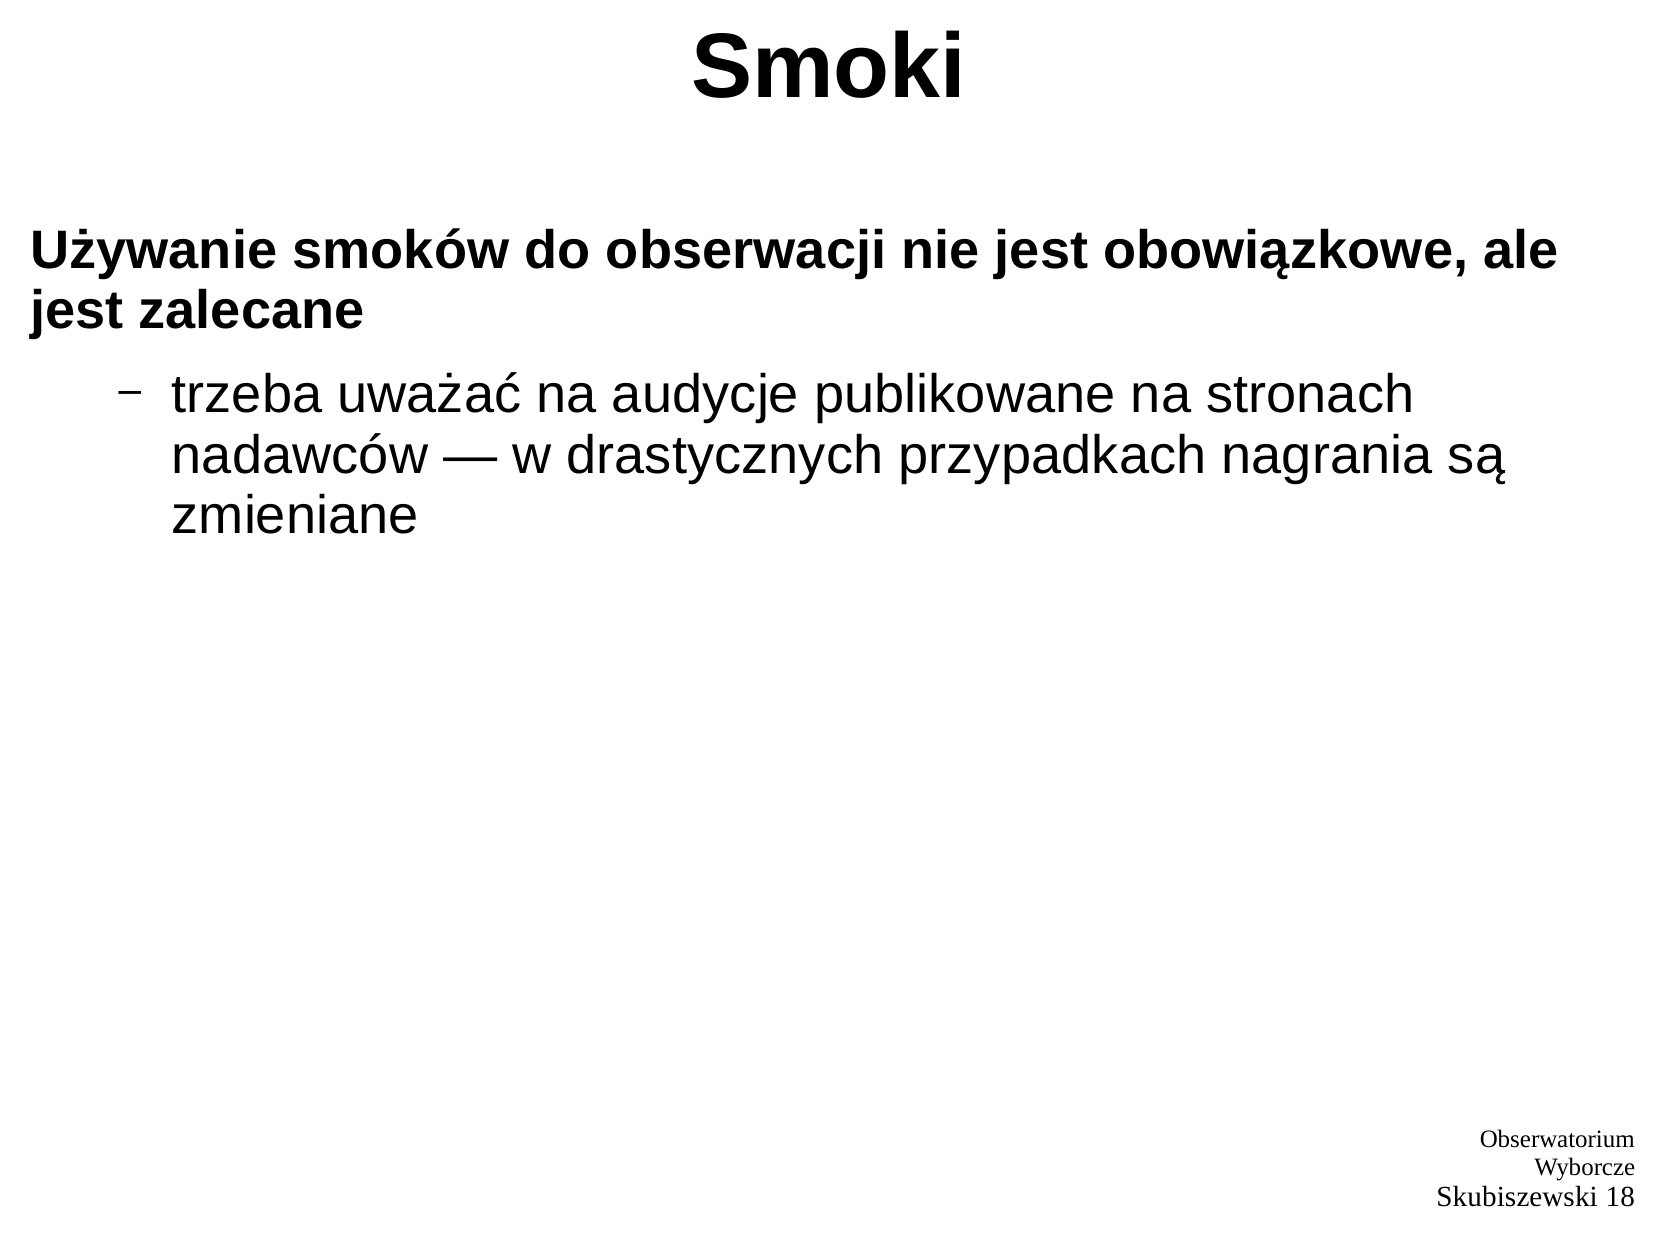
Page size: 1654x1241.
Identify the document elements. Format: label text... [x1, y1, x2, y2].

title Smoki [84, 15, 1573, 121]
list Używanie smoków do obserwacji nie jest obowiązkowe, ale jest zalecane trzeba uważać na audycje publikowane na stronach nadawców — w drastycznych przypadkach nagrania są zmieniane [30, 135, 1621, 1241]
